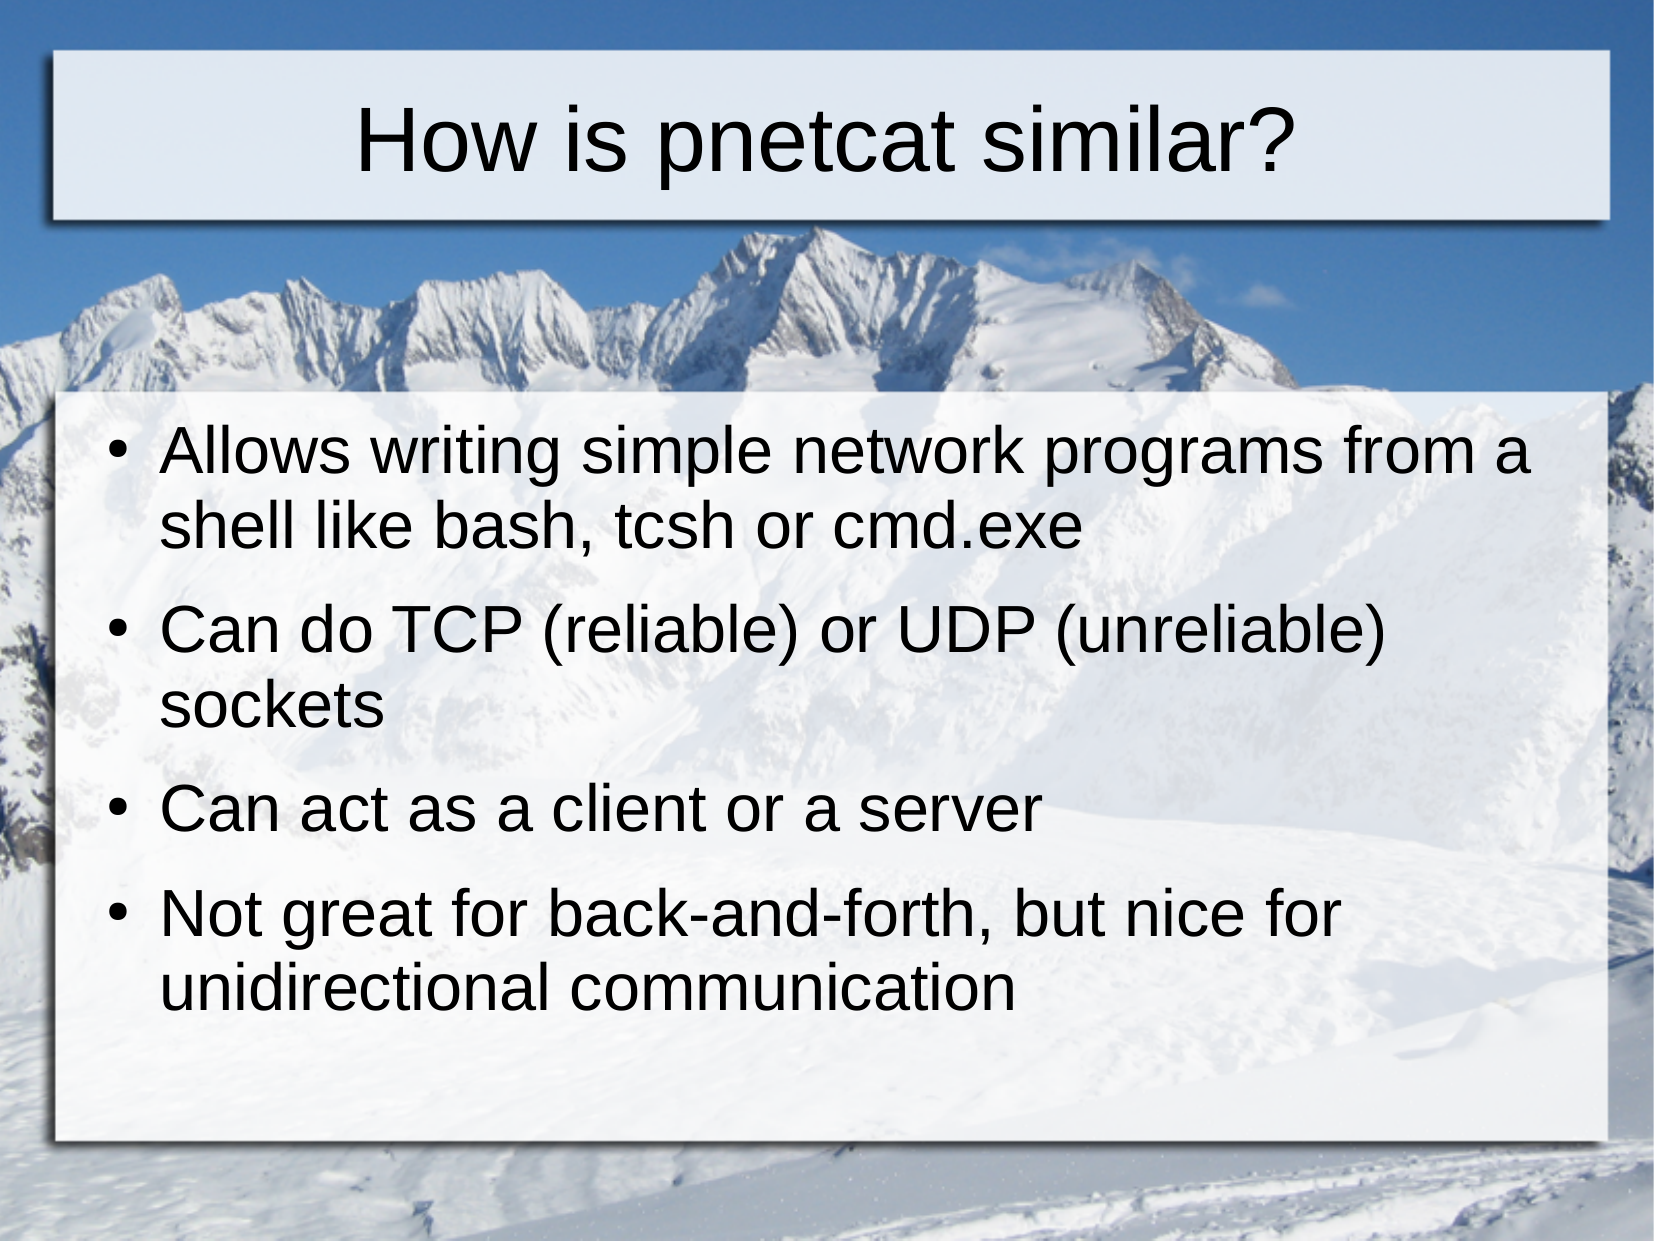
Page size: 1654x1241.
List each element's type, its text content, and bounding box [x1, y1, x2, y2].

list Allows writing simple network programs from a shell like bash, tcsh or cmd.exe Can do TCP (reliable) or UDP (unreliable) sockets Can act as a client or a server Not great for back-and-forth, but nice for unidirectional communication [88, 413, 1571, 1218]
title How is pnetcat similar? [59, 68, 1595, 212]
picture [0, 0, 1654, 1241]
